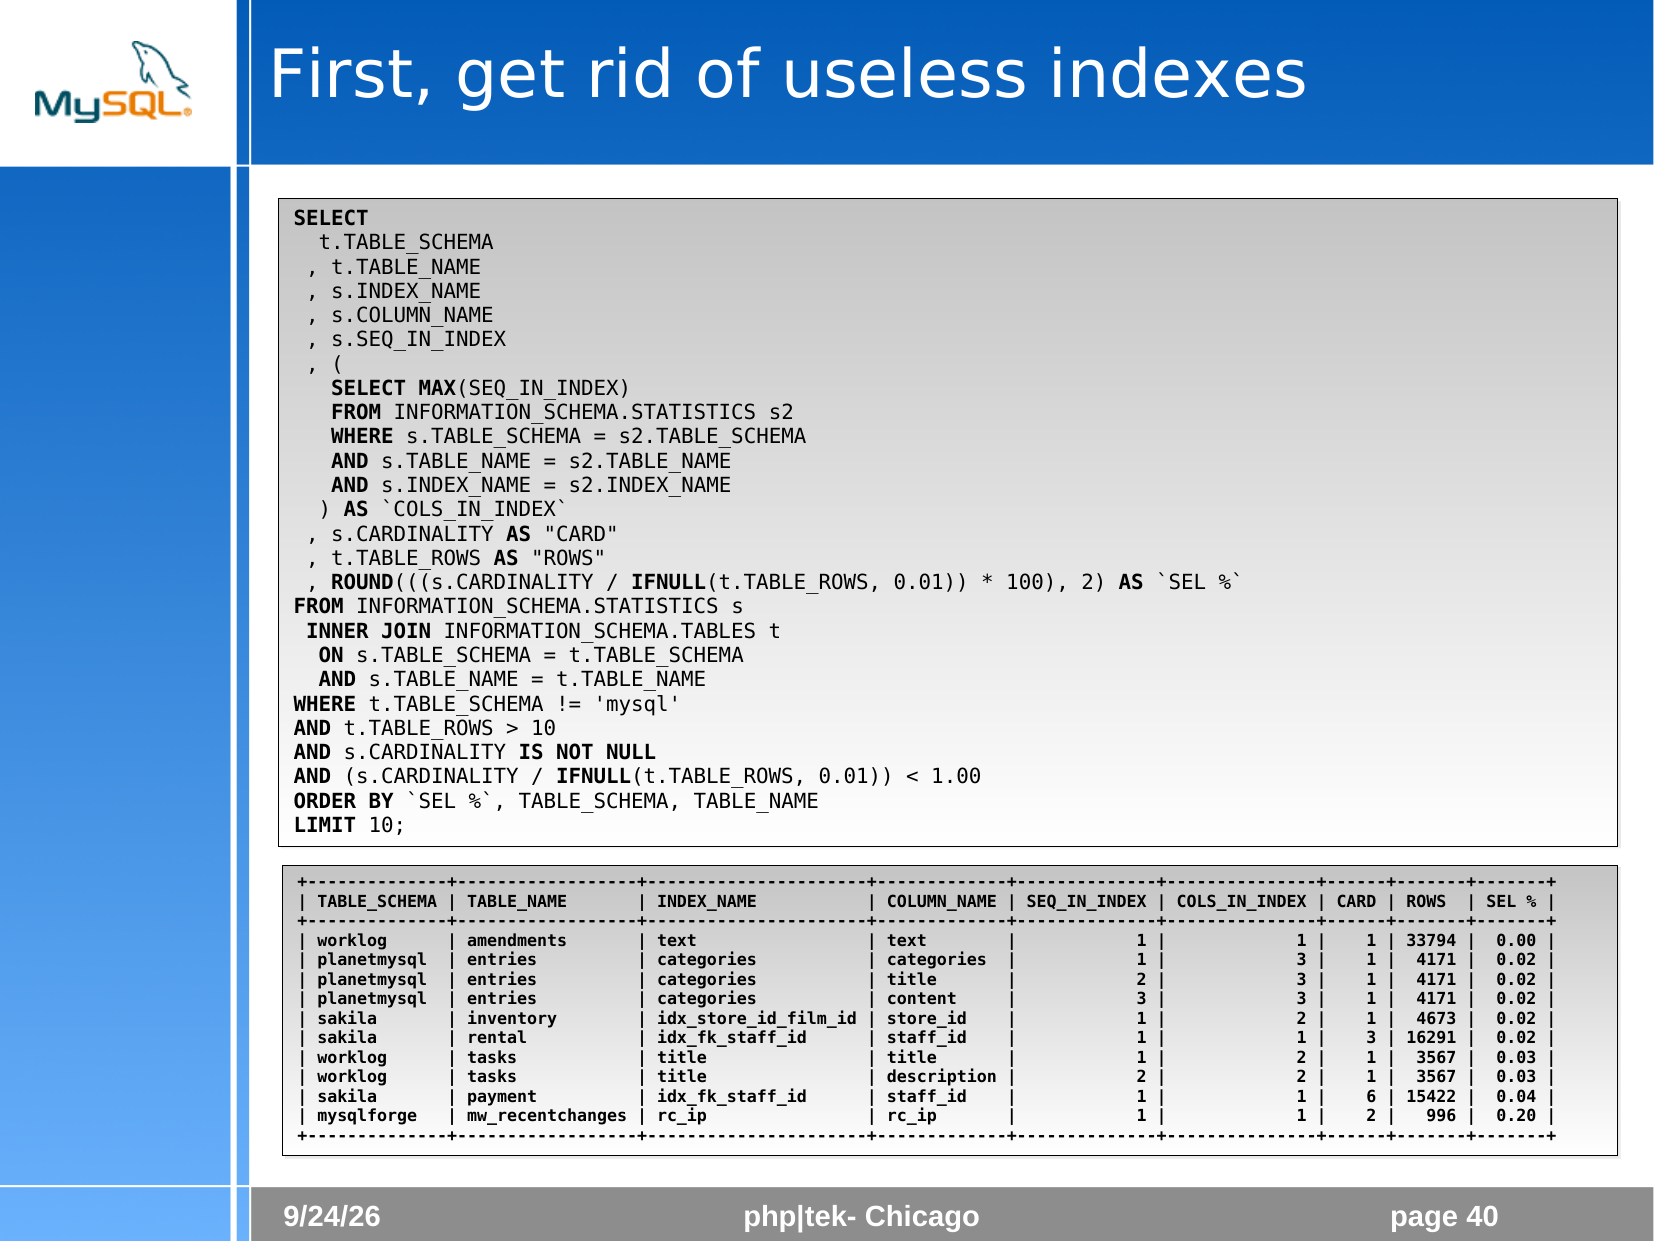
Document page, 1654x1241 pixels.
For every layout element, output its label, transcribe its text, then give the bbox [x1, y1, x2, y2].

text_box SELECT t.TABLE_SCHEMA , t.TABLE_NAME , s.INDEX_NAME , s.COLUMN_NAME , s.SEQ_IN_INDEX , ( SELECT MAX(SEQ_IN_INDEX) FROM INFORMATION_SCHEMA.STATISTICS s2 WHERE s.TABLE_SCHEMA = s2.TABLE_SCHEMA AND s.TABLE_NAME = s2.TABLE_NAME AND s.INDEX_NAME = s2.INDEX_NAME ) AS `COLS_IN_INDEX` , s.CARDINALITY AS "CARD" , t.TABLE_ROWS AS "ROWS" , ROUND(((s.CARDINALITY / IFNULL(t.TABLE_ROWS, 0.01)) * 100), 2) AS `SEL %` FROM INFORMATION_SCHEMA.STATISTICS s INNER JOIN INFORMATION_SCHEMA.TABLES t ON s.TABLE_SCHEMA = t.TABLE_SCHEMA AND s.TABLE_NAME = t.TABLE_NAME WHERE t.TABLE_SCHEMA != 'mysql' AND t.TABLE_ROWS > 10 AND s.CARDINALITY IS NOT NULL AND (s.CARDINALITY / IFNULL(t.TABLE_ROWS, 0.01)) < 1.00 ORDER BY `SEL %`, TABLE_SCHEMA, TABLE_NAME LIMIT 10; [278, 198, 1618, 847]
picture [35, 41, 192, 123]
text_box +--------------+------------------+----------------------+-------------+--------------+---------------+------+-------+-------+ | TABLE_SCHEMA | TABLE_NAME | INDEX_NAME | COLUMN_NAME | SEQ_IN_INDEX | COLS_IN_INDEX | CARD | ROWS | SEL % | +--------------+------------------+----------------------+-------------+--------------+---------------+------+-------+-------+ | worklog | amendments | text | text | 1 | 1 | 1 | 33794 | 0.00 | | planetmysql | entries | categories | categories | 1 | 3 | 1 | 4171 | 0.02 | | planetmysql | entries | categories | title | 2 | 3 | 1 | 4171 | 0.02 | | planetmysql | entries | categories | content | 3 | 3 | 1 | 4171 | 0.02 | | sakila | inventory | idx_store_id_film_id | store_id | 1 | 2 | 1 | 4673 | 0.02 | | sakila | rental | idx_fk_staff_id | staff_id | 1 | 1 | 3 | 16291 | 0.02 | | worklog | tasks | title | title | 1 | 2 | 1 | 3567 | 0.03 | | worklog | tasks | title | description | 2 | 2 | 1 | 3567 | 0.03 | | sakila | payment | idx_fk_staff_id | staff_id | 1 | 1 | 6 | 15422 | 0.04 | | mysqlforge | mw_recentchanges | rc_ip | rc_ip | 1 | 1 | 2 | 996 | 0.20 | +--------------+------------------+----------------------+-------------+--------------+---------------+------+-------+-------+ [282, 865, 1618, 1156]
title First, get rid of useless indexes [268, 11, 1642, 137]
picture [0, 0, 1654, 1241]
